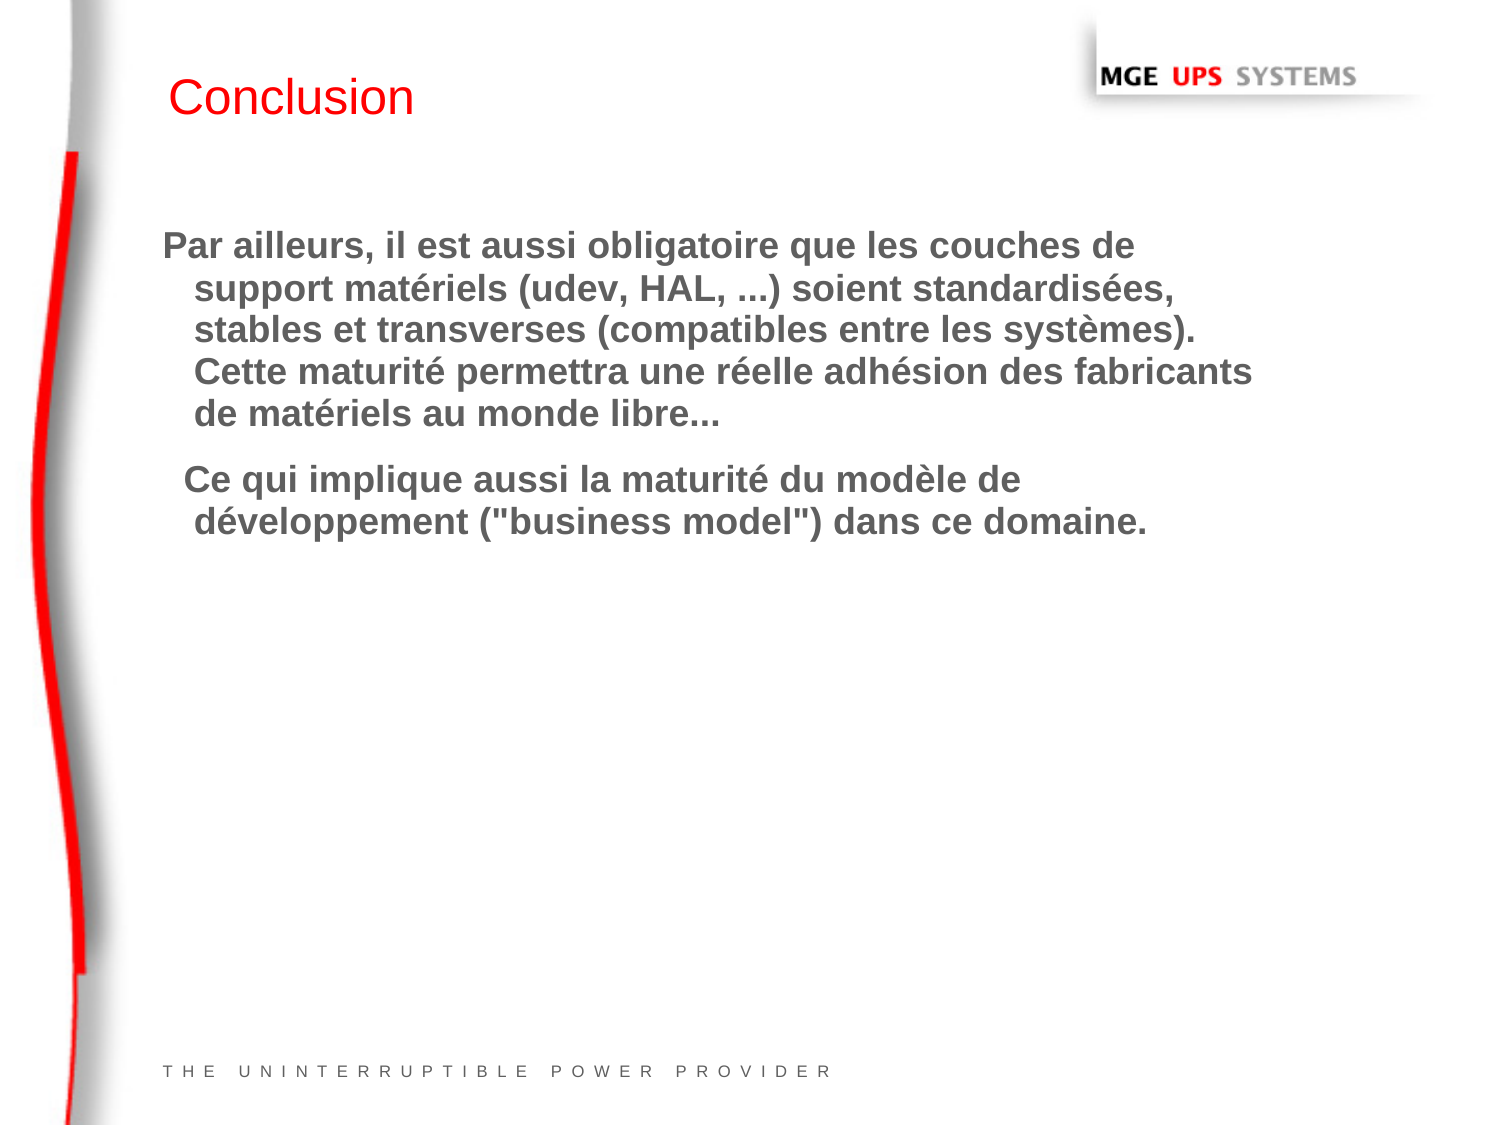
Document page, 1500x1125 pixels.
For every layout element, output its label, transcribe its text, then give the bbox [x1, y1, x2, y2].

list Par ailleurs, il est aussi obligatoire que les couches de support matériels (udev, HAL, ...) soient standardisées, stables et transverses (compatibles entre les systèmes). Cette maturité permettra une réelle adhésion des fabricants de matériels au monde libre... Ce qui implique aussi la maturité du modèle de développement ("business model") dans ce domaine. [162, 224, 1263, 976]
title Conclusion [168, 37, 1019, 158]
